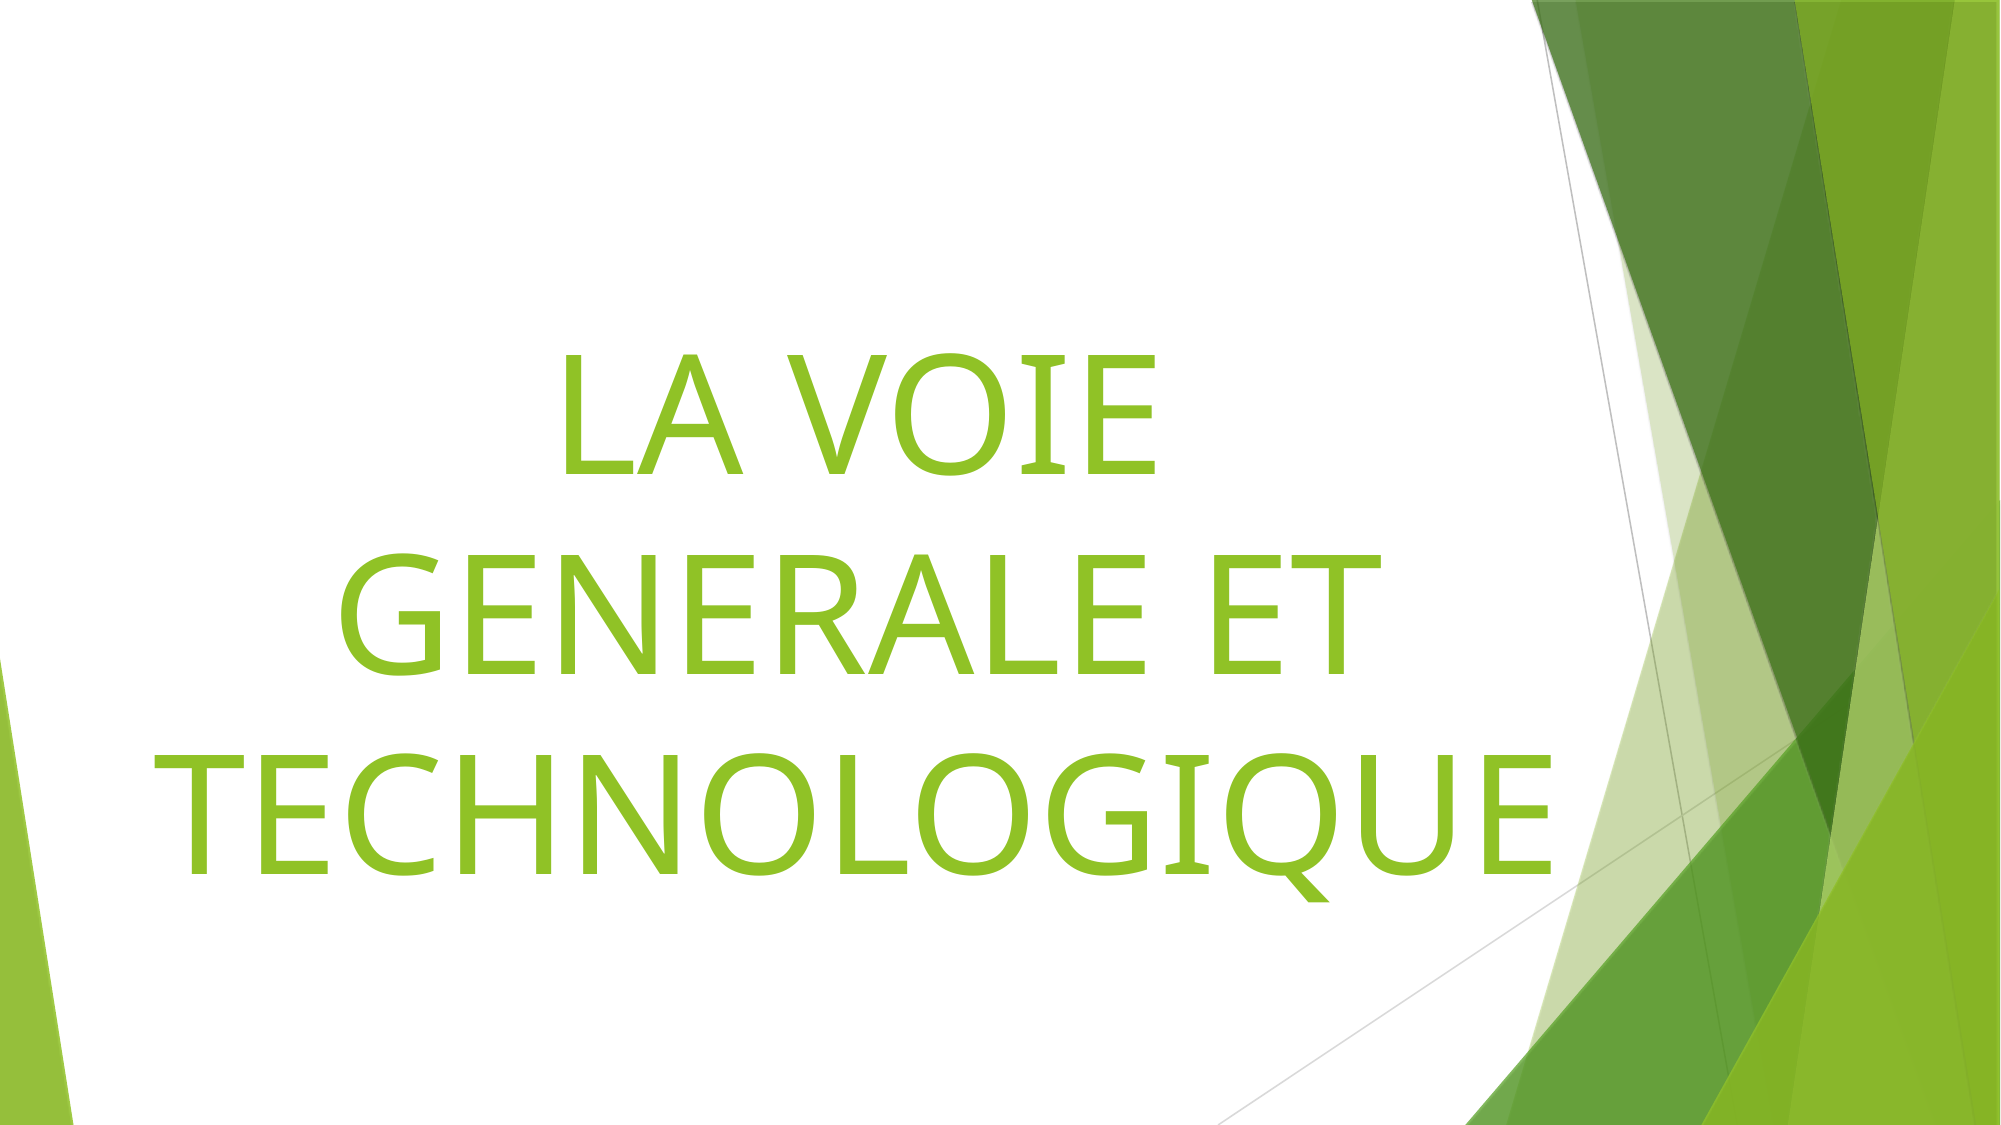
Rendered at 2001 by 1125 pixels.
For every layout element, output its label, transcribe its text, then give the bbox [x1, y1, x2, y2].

title LA VOIE GENERALE ET TECHNOLOGIQUE [111, 99, 1605, 978]
